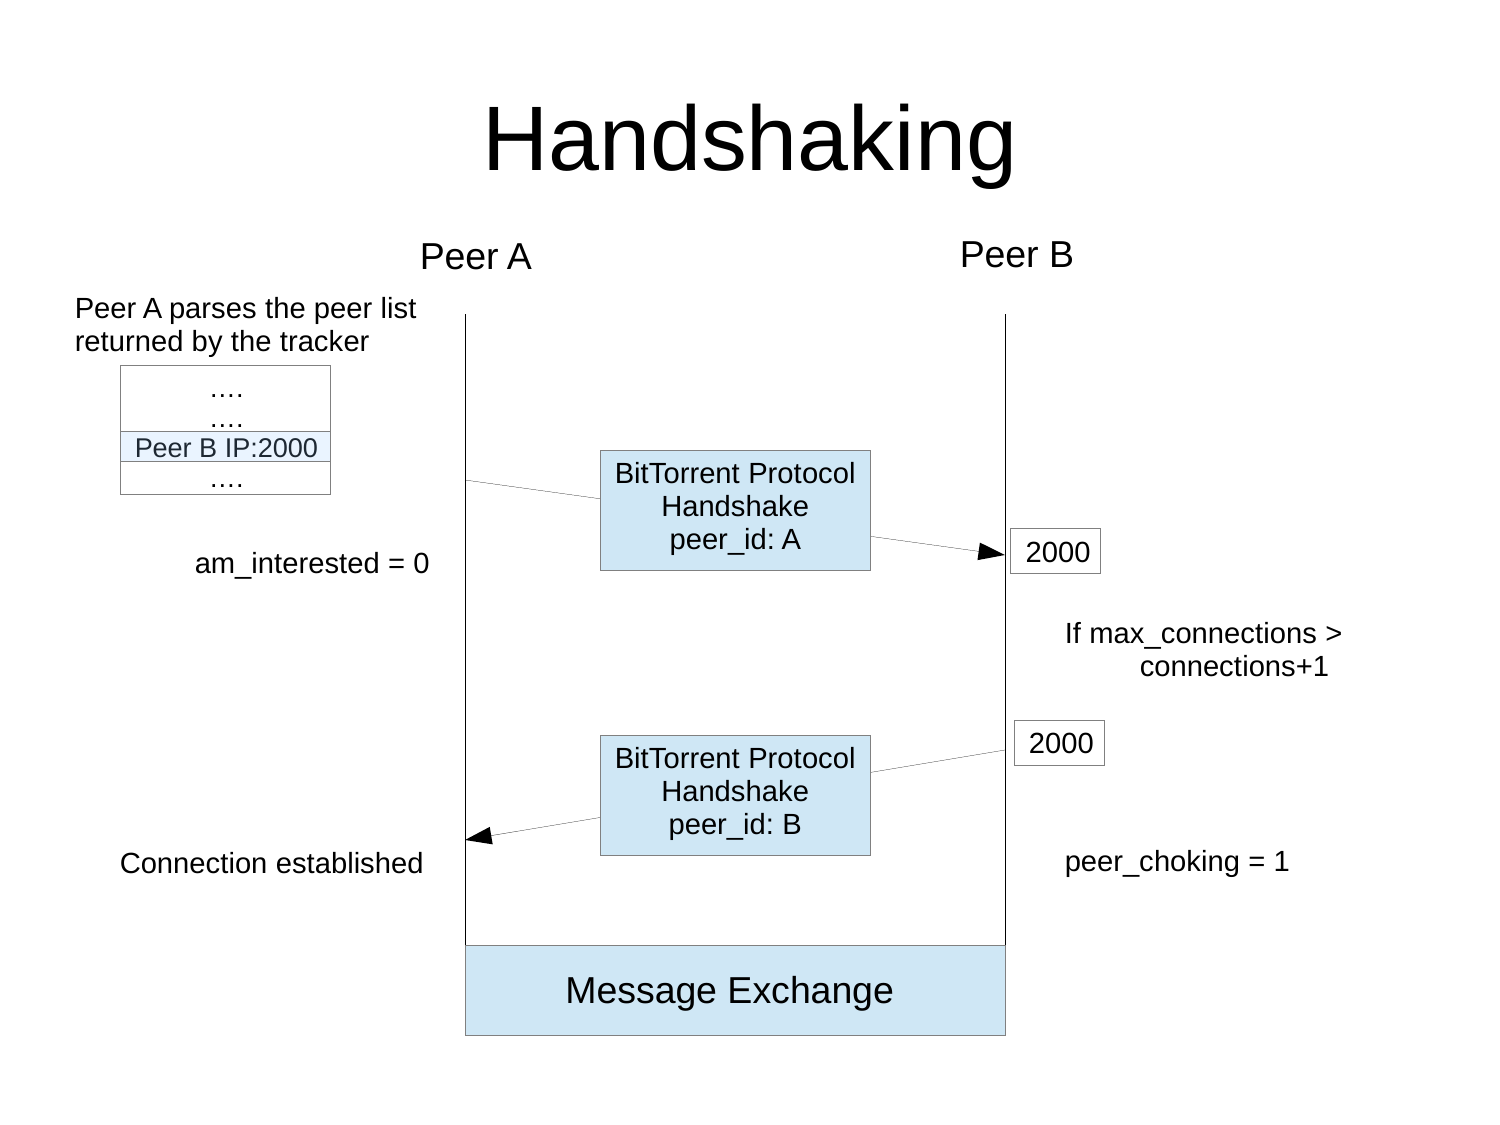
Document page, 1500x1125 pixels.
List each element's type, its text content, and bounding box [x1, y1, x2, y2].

text_box Peer B [945, 226, 1141, 284]
text_box peer_choking = 1 [1050, 837, 1366, 886]
text_box Peer A parses the peer list returned by the tracker [60, 285, 436, 366]
text_box …. …. Peer B IP:2000 …. [120, 462, 331, 495]
text_box [120, 431, 331, 462]
text_box Connection established [105, 840, 451, 888]
text_box 2000 [1014, 720, 1105, 766]
text_box Message Exchange [465, 945, 1006, 1036]
text_box 2000 [1010, 528, 1101, 574]
text_box Peer A [405, 228, 601, 286]
title Handshaking [75, 45, 1425, 233]
text_box am_interested = 0 [180, 539, 451, 588]
text_box BitTorrent Protocol Handshake peer_id: B [600, 735, 871, 856]
text_box If max_connections > connections+1 [1050, 609, 1441, 691]
text_box BitTorrent Protocol Handshake peer_id: A [600, 450, 871, 571]
text_box …. …. Peer B IP:2000 …. [120, 365, 331, 431]
